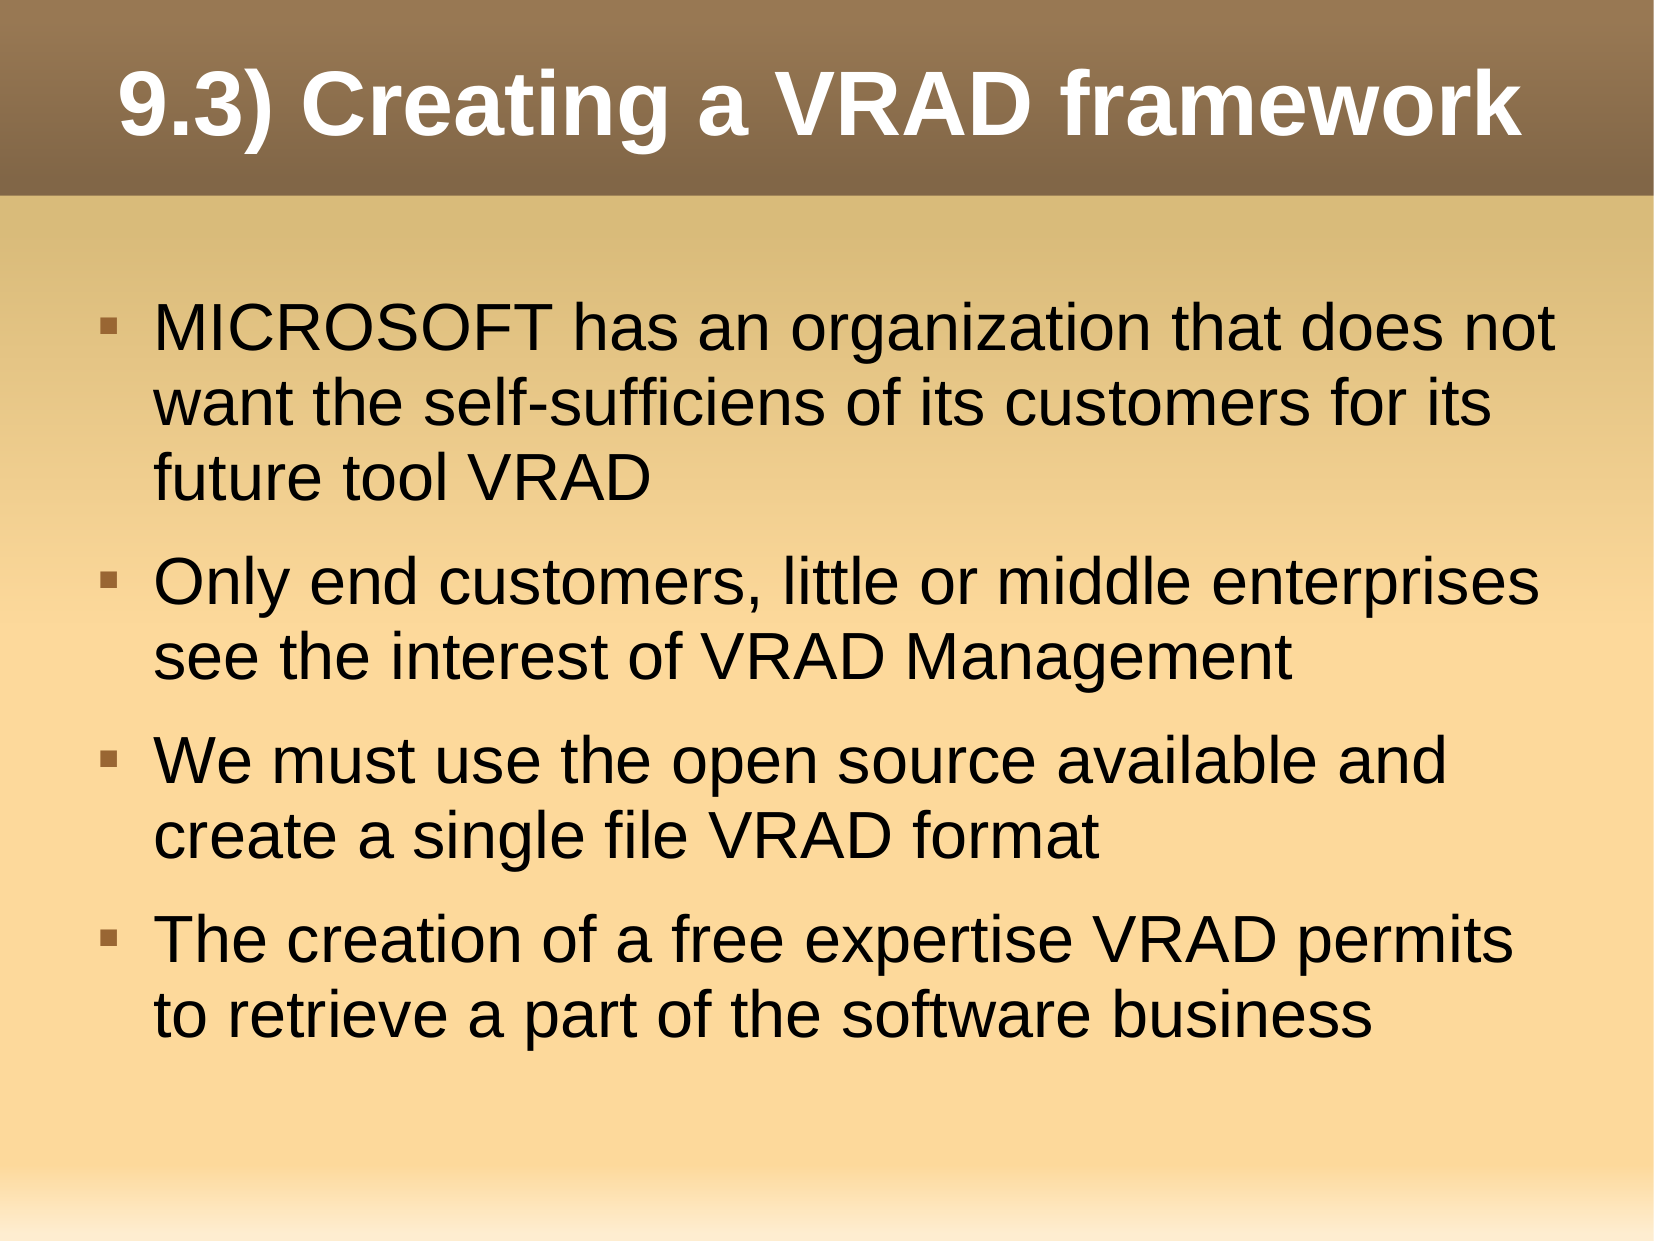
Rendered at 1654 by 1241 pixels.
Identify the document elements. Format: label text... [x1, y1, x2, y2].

picture [0, 0, 1654, 1241]
title 9.3) Creating a VRAD framework [76, 7, 1565, 200]
list MICROSOFT has an organization that does not want the self-sufficiens of its customers for its future tool VRAD Only end customers, little or middle enterprises see the interest of VRAD Management We must use the open source available and create a single file VRAD format The creation of a free expertise VRAD permits to retrieve a part of the software business [82, 290, 1571, 1094]
